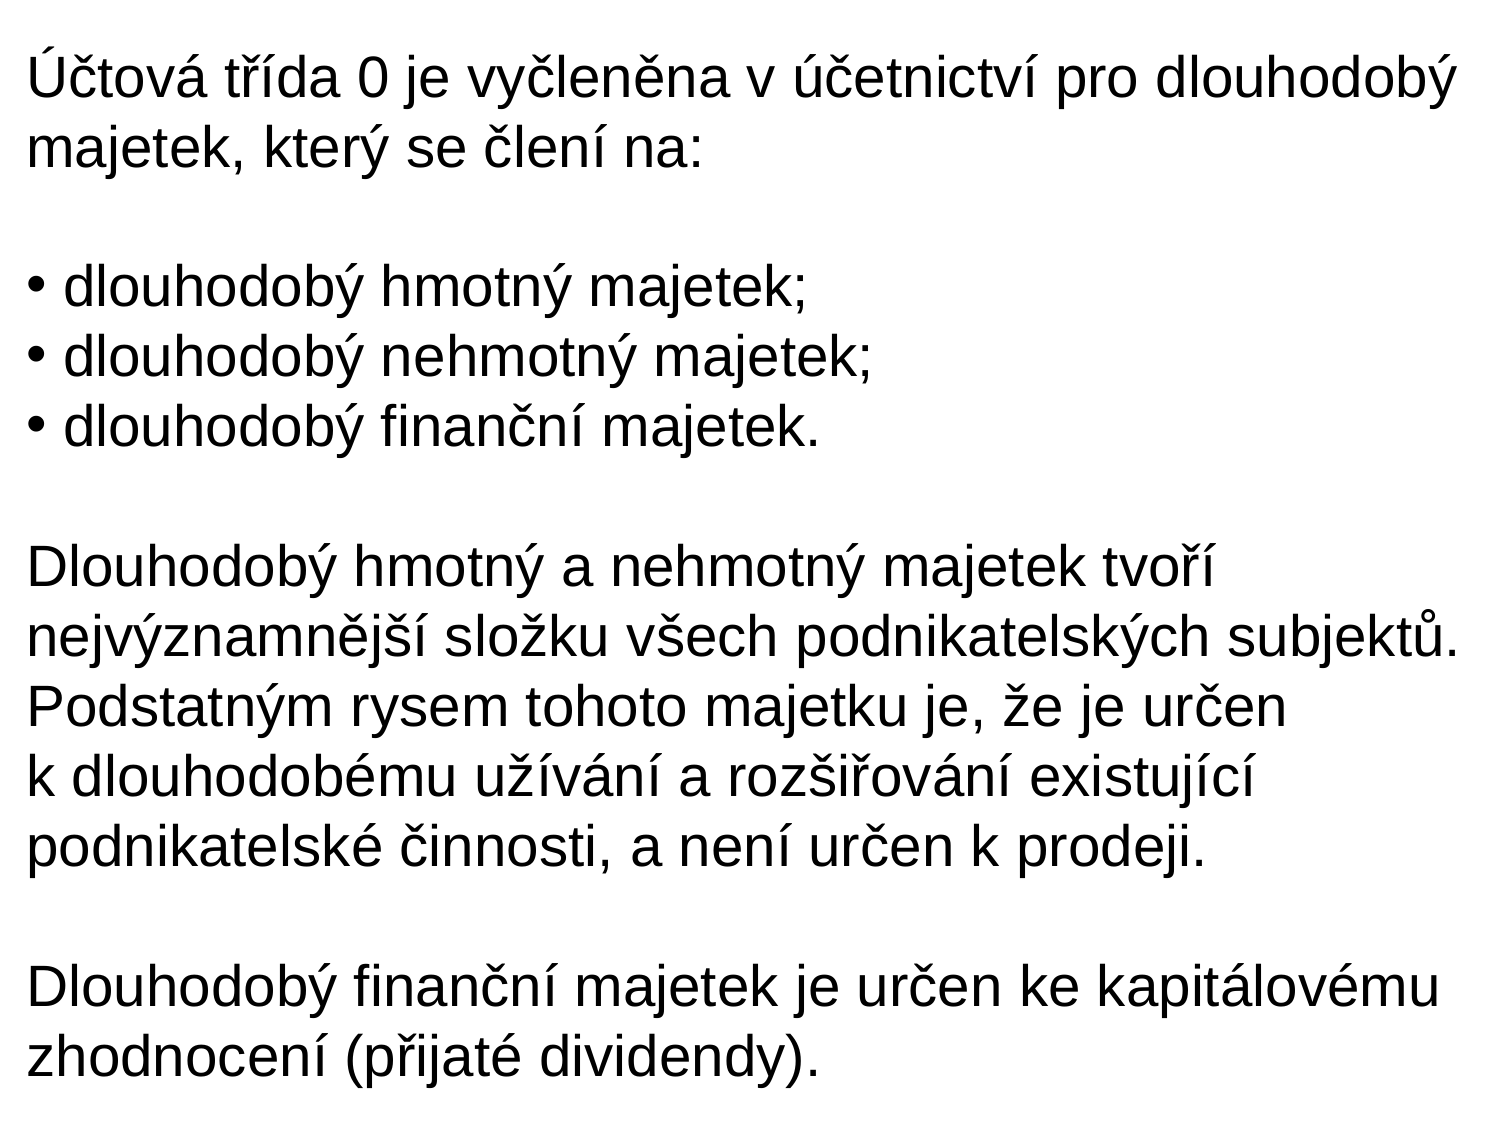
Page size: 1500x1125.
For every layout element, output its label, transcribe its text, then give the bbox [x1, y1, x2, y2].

text_box Účtová třída 0 je vyčleněna v účetnictví pro dlouhodobý majetek, který se člení na: dlouhodobý hmotný majetek; dlouhodobý nehmotný majetek; dlouhodobý finanční majetek. Dlouhodobý hmotný a nehmotný majetek tvoří nejvýznamnější složku všech podnikatelských subjektů. Podstatným rysem tohoto majetku je, že je určen k dlouhodobému užívání a rozšiřování existující podnikatelské činnosti, a není určen k prodeji. Dlouhodobý finanční majetek je určen ke kapitálovému zhodnocení (přijaté dividendy). [11, 31, 1483, 1097]
